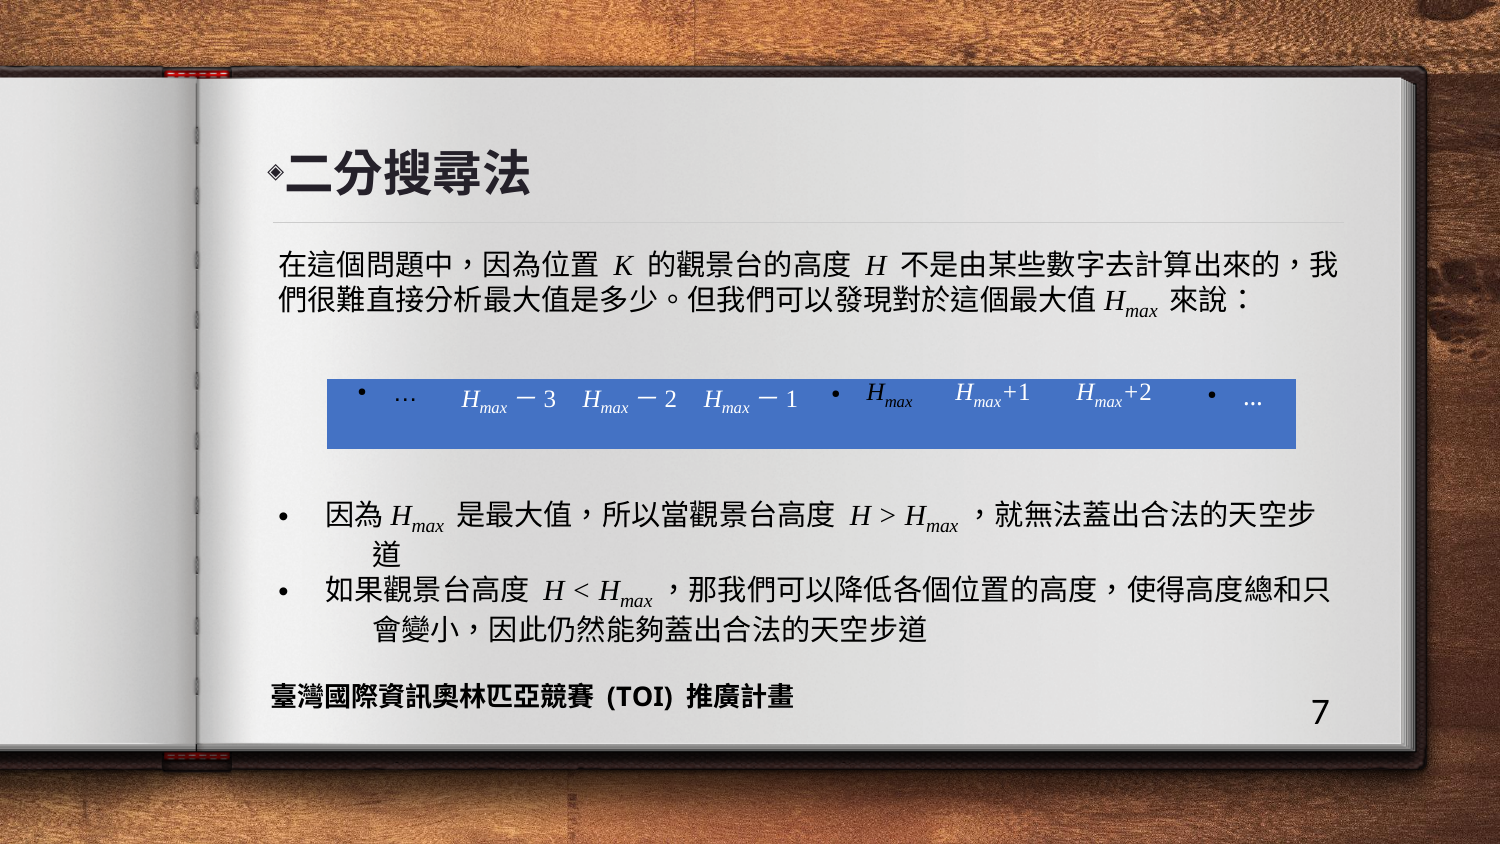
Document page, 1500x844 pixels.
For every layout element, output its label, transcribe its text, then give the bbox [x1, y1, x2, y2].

table_header Hmax－1 [690, 379, 811, 449]
table_header Hmax+1 [933, 379, 1054, 449]
table_header Hmax－3 [448, 379, 569, 449]
table_header Hmax [811, 379, 933, 449]
text_box [1295, 672, 1386, 737]
table_header … [327, 379, 448, 449]
text_box 在這個問題中，因為位置 K 的觀景台的高度 H 不是由某些數字去計算出來的，我們很難直接分析最大值是多少。但我們可以發現對於這個最大值Hmax 來說： 因為Hmax 是最大值，所以當觀景台高度 H > Hmax，就無法蓋出合法的天空步道 如果觀景台高度 H < Hmax，那我們可以降低各個位置的高度，使得高度總和只會變小，因此仍然能夠蓋出合法的天空步道 [263, 238, 1361, 643]
table_header Hmax－2 [569, 379, 690, 449]
table_header … [1175, 379, 1296, 449]
table_header Hmax+2 [1054, 379, 1175, 449]
list 二分搜尋法 [252, 126, 1194, 216]
